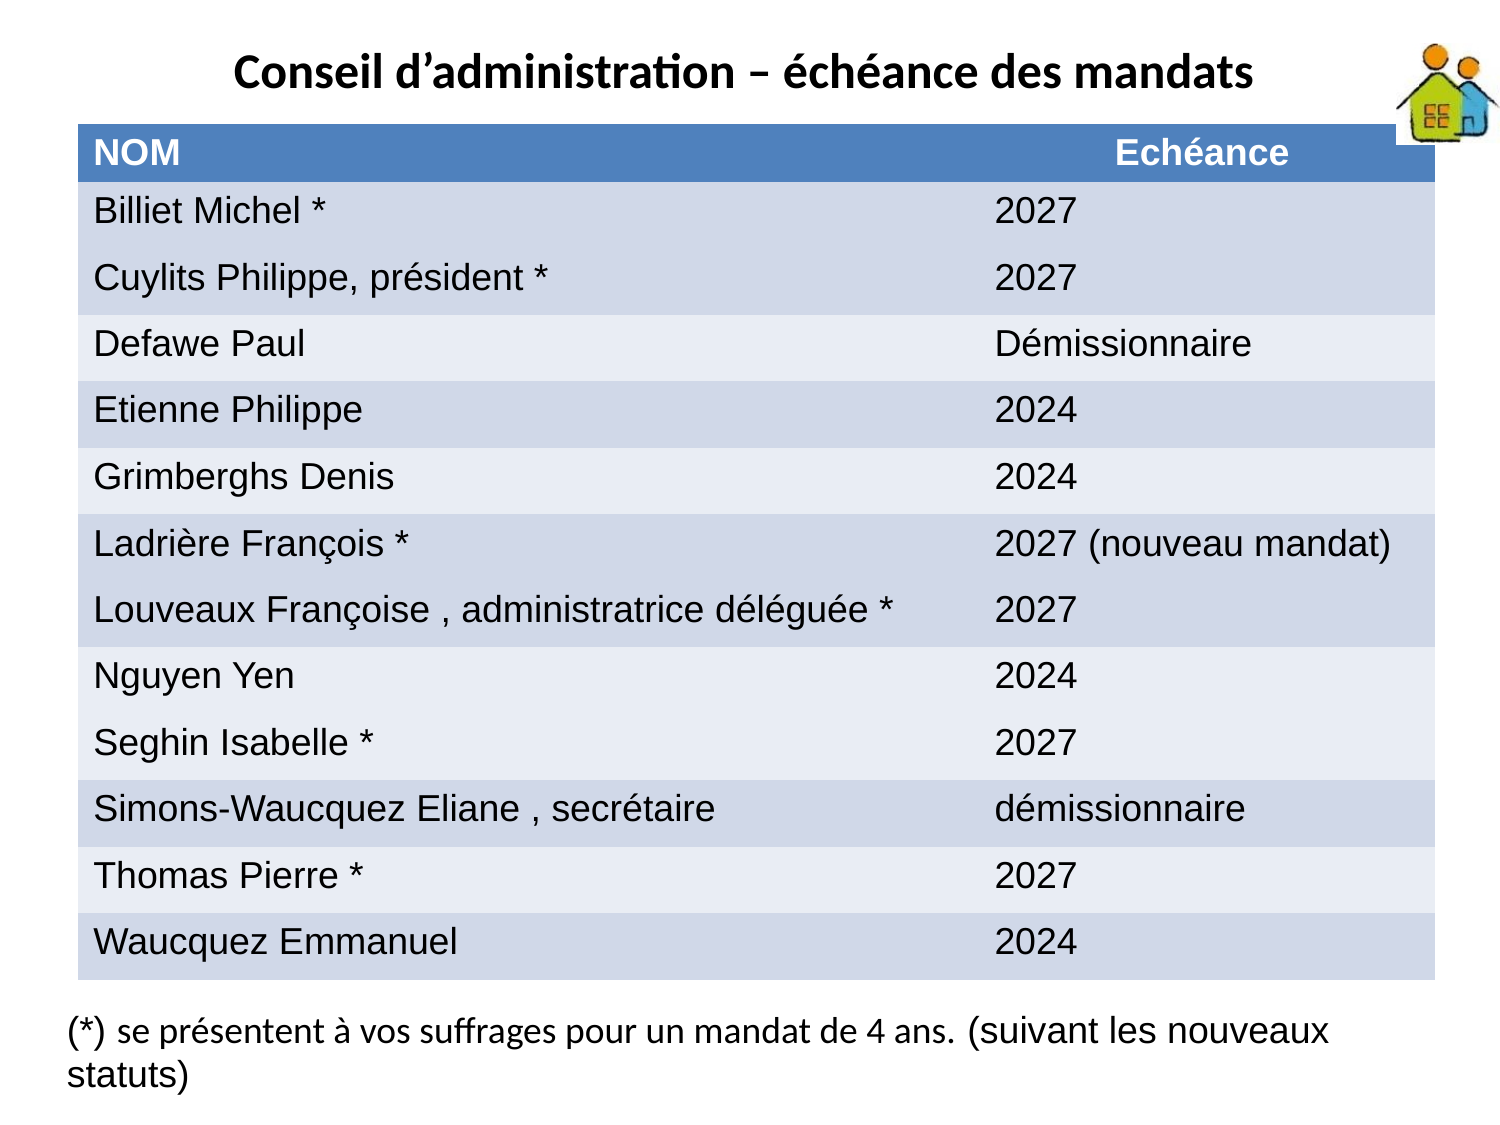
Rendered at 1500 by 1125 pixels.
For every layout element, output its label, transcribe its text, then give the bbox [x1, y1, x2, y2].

table_header Echéance [979, 124, 1435, 182]
table_cell 2024 [979, 381, 1435, 448]
table_cell 2027 [979, 847, 1435, 913]
table_cell 2027 [979, 248, 1435, 315]
table_cell 2024 [979, 448, 1435, 514]
table_cell Démissionnaire [979, 315, 1435, 381]
picture [1396, 43, 1500, 146]
table_header NOM [78, 124, 979, 182]
table_cell Simons-Waucquez Eliane , secrétaire [78, 780, 979, 847]
table_cell Louveaux Françoise , administratrice déléguée * [78, 581, 979, 647]
table_cell démissionnaire [979, 780, 1435, 847]
table_cell Billiet Michel * [78, 182, 979, 248]
table_cell Nguyen Yen [78, 647, 979, 714]
table_cell 2024 [979, 647, 1435, 714]
table_cell Etienne Philippe [78, 381, 979, 448]
table_cell Ladrière François * [78, 514, 979, 581]
table_cell Thomas Pierre * [78, 847, 979, 913]
table_cell Waucquez Emmanuel [78, 913, 979, 980]
table_cell Grimberghs Denis [78, 448, 979, 514]
table_cell Cuylits Philippe, président * [78, 248, 979, 315]
text_box (*) se présentent à vos suffrages pour un mandat de 4 ans. (suivant les nouveaux statuts) [52, 1009, 1378, 1125]
table_cell Defawe Paul [78, 315, 979, 381]
table_cell 2024 [979, 913, 1435, 980]
table_cell 2027 [979, 714, 1435, 780]
table_cell 2027 [979, 182, 1435, 248]
text_box Conseil d’administration – échéance des mandats [0, 43, 1396, 120]
table_cell 2027 [979, 581, 1435, 647]
table_cell 2027 (nouveau mandat) [979, 514, 1435, 581]
table_cell Seghin Isabelle * [78, 714, 979, 780]
